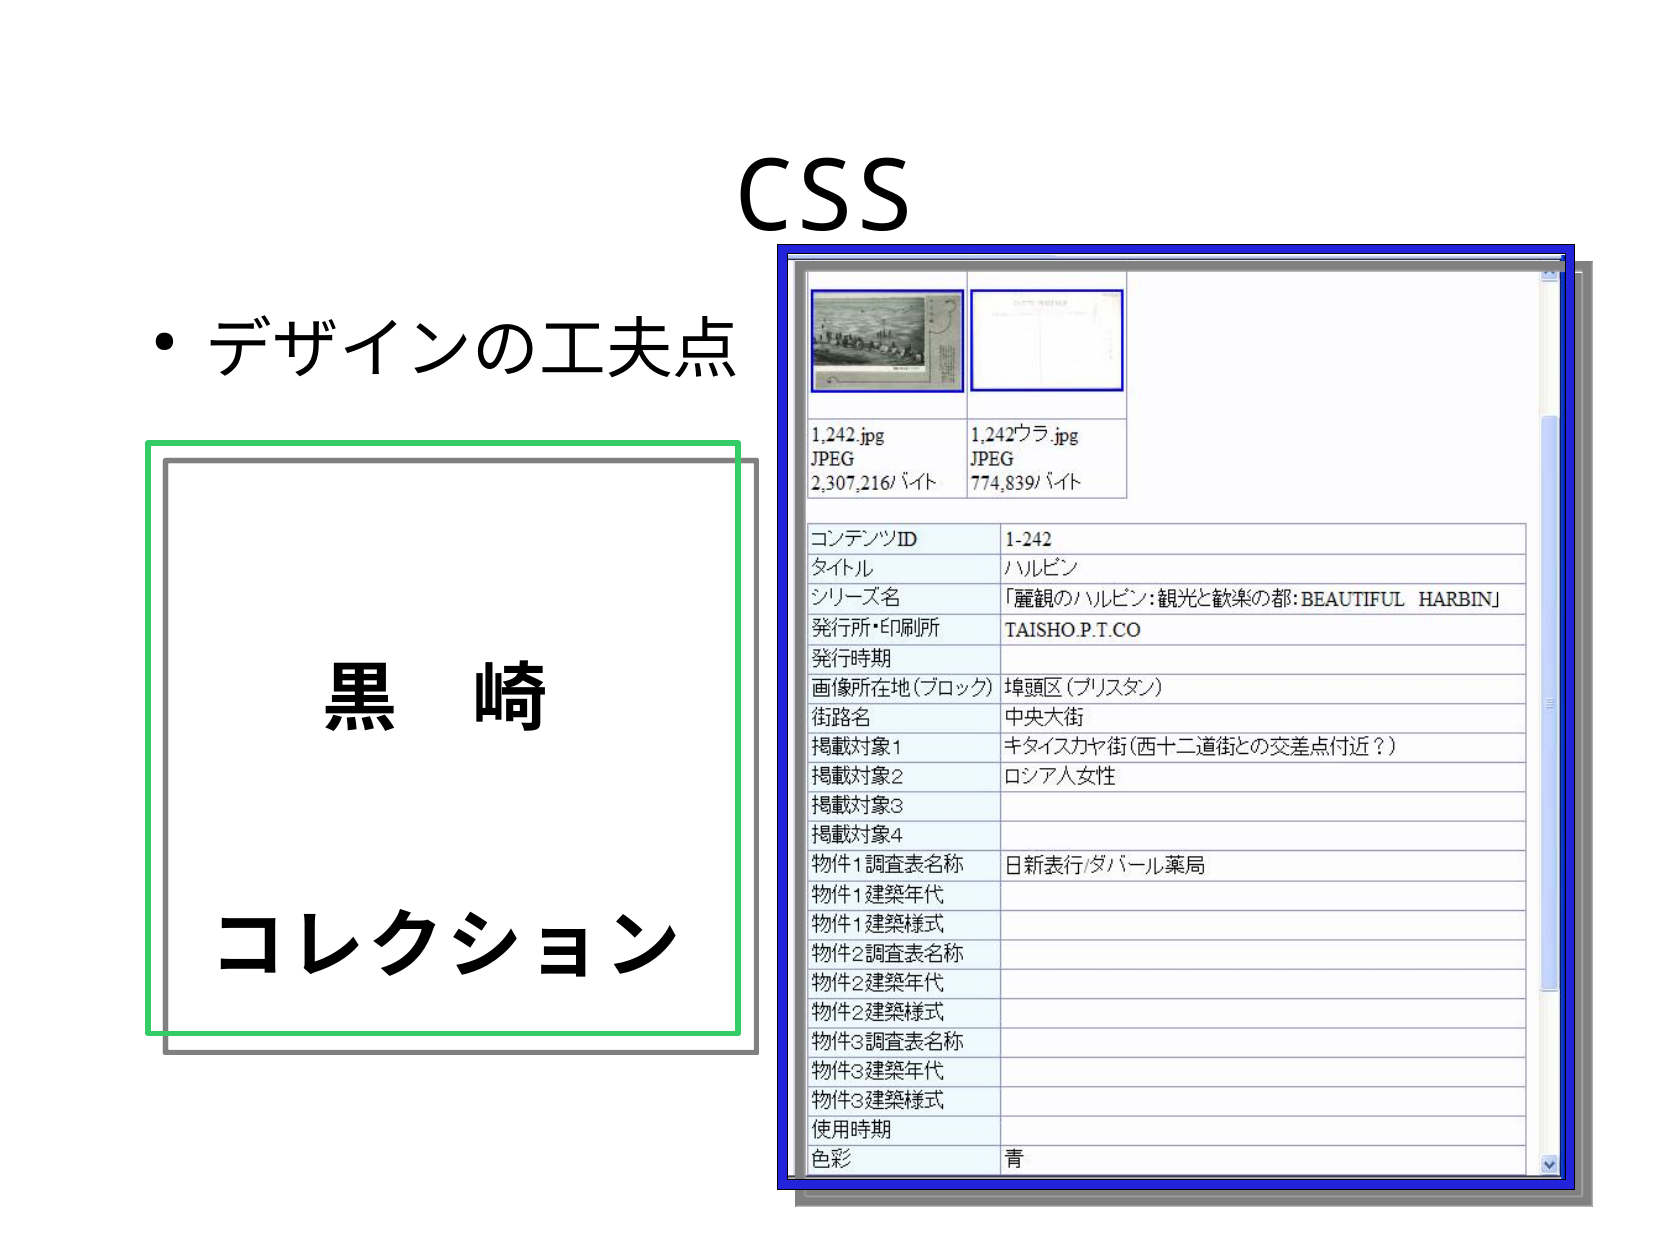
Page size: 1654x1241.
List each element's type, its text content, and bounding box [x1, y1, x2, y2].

title CSS [118, 117, 1531, 266]
list デザインの工夫点 黒 崎 コレクション [134, 295, 777, 1133]
picture [788, 255, 1565, 1179]
text_box [777, 244, 1575, 1190]
